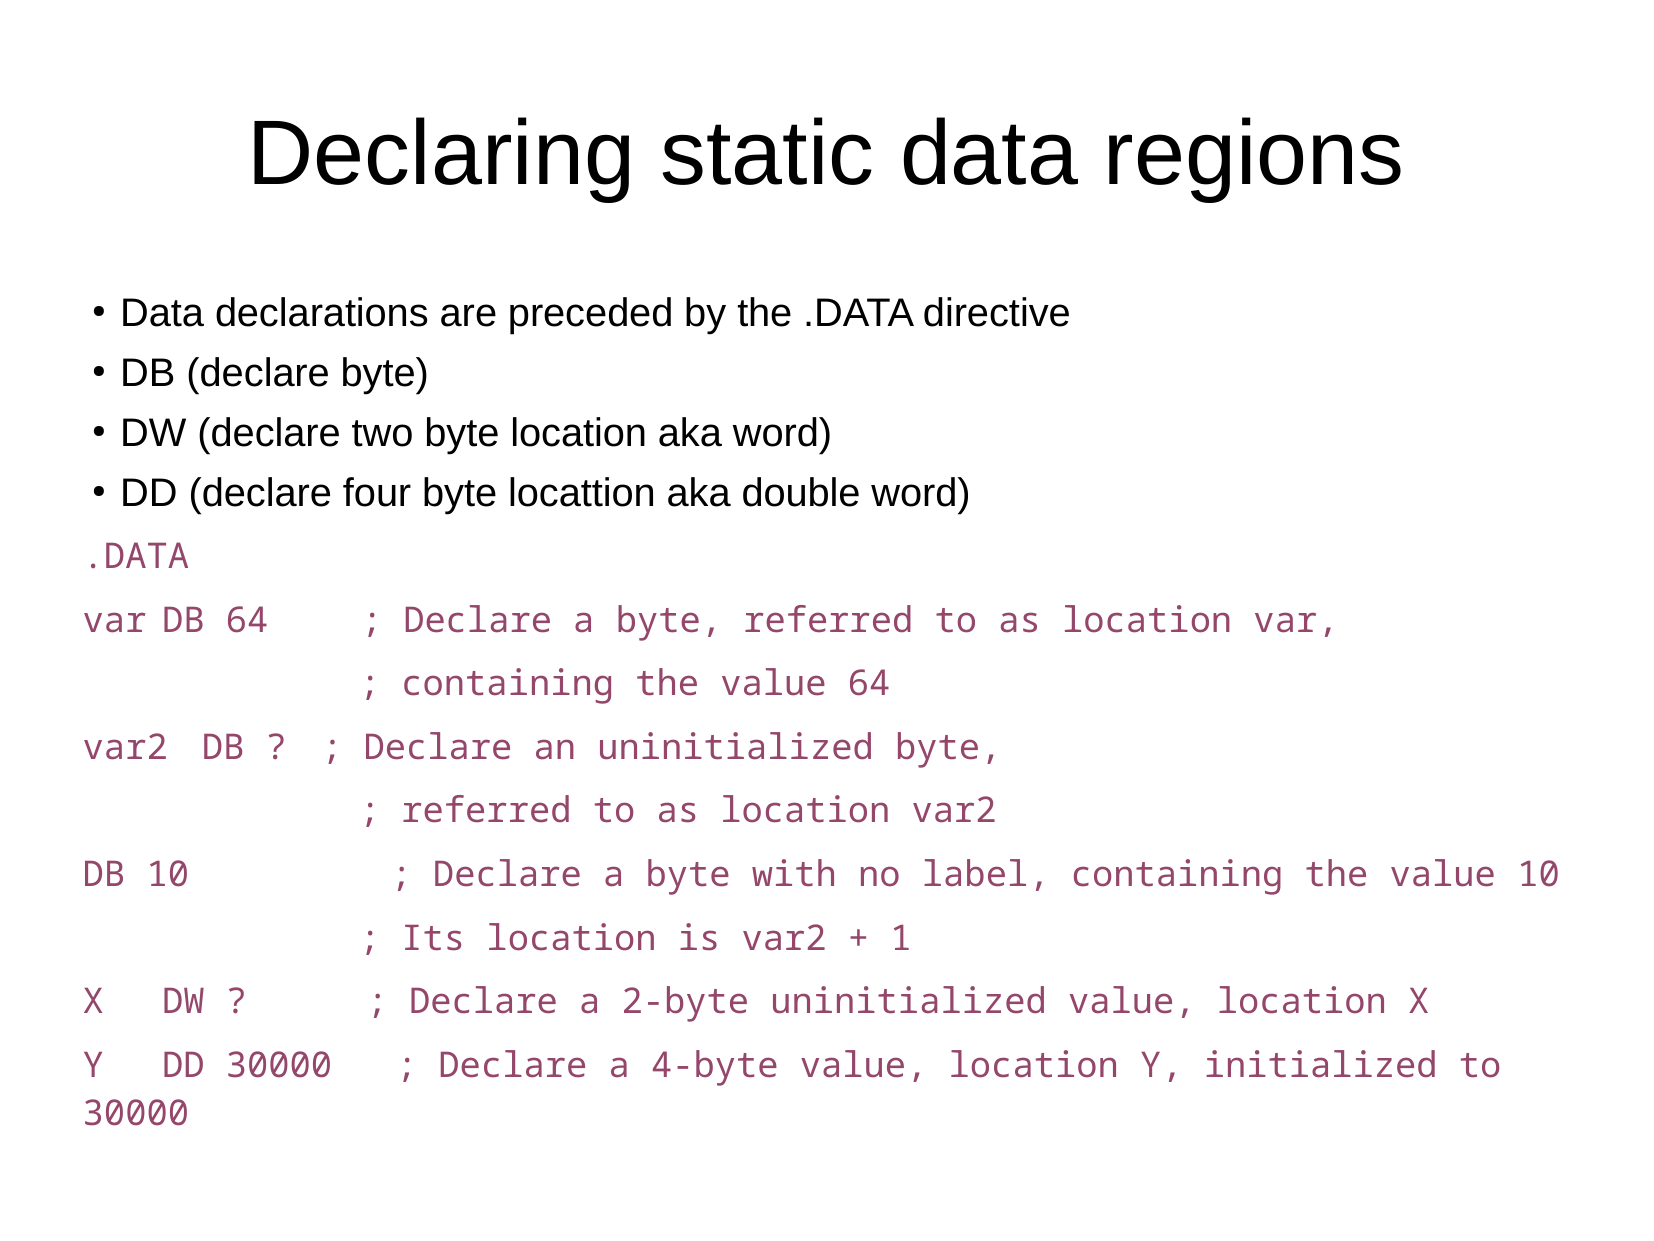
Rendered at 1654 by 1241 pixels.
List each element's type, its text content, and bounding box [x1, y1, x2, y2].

list Data declarations are preceded by the .DATA directive DB (declare byte) DW (declare two byte location aka word) DD (declare four byte locattion aka double word) .DATA var DB 64 ; Declare a byte, referred to as location var, ; containing the value 64 var2 DB ? ; Declare an uninitialized byte, ; referred to as location var2 DB 10 ; Declare a byte with no label, containing the value 10 ; Its location is var2 + 1 X DW ? ; Declare a 2-byte uninitialized value, location X Y DD 30000 ; Declare a 4-byte value, location Y, initialized to 30000 [82, 290, 1571, 1163]
title Declaring static data regions [82, 49, 1571, 257]
